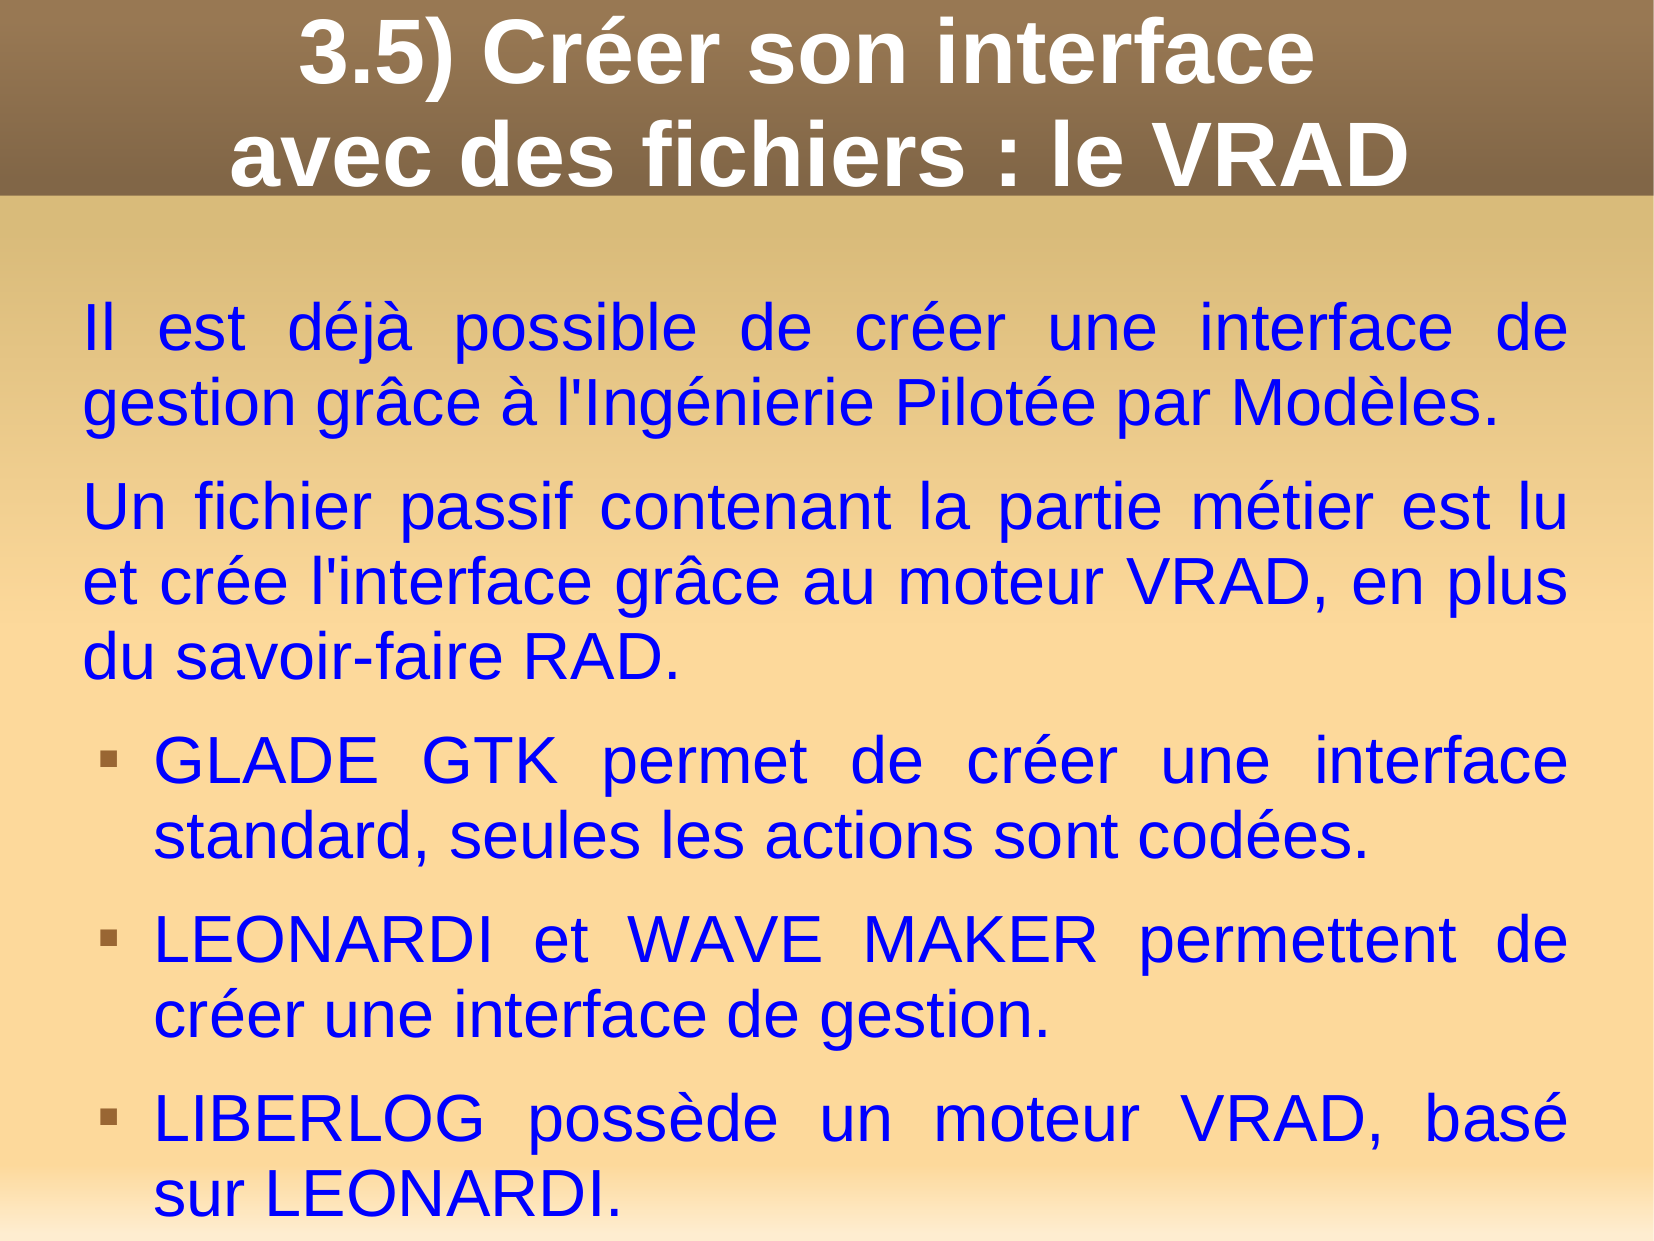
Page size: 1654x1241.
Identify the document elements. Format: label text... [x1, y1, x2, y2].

picture [0, 0, 1654, 1241]
list Il est déjà possible de créer une interface de gestion grâce à l'Ingénierie Pilotée par Modèles. Un fichier passif contenant la partie métier est lu et crée l'interface grâce au moteur VRAD, en plus du savoir-faire RAD. GLADE GTK permet de créer une interface standard, seules les actions sont codées. LEONARDI et WAVE MAKER permettent de créer une interface de gestion. LIBERLOG possède un moteur VRAD, basé sur LEONARDI. [82, 290, 1571, 1231]
title 3.5) Créer son interface avec des fichiers : le VRAD [76, 1, 1565, 207]
